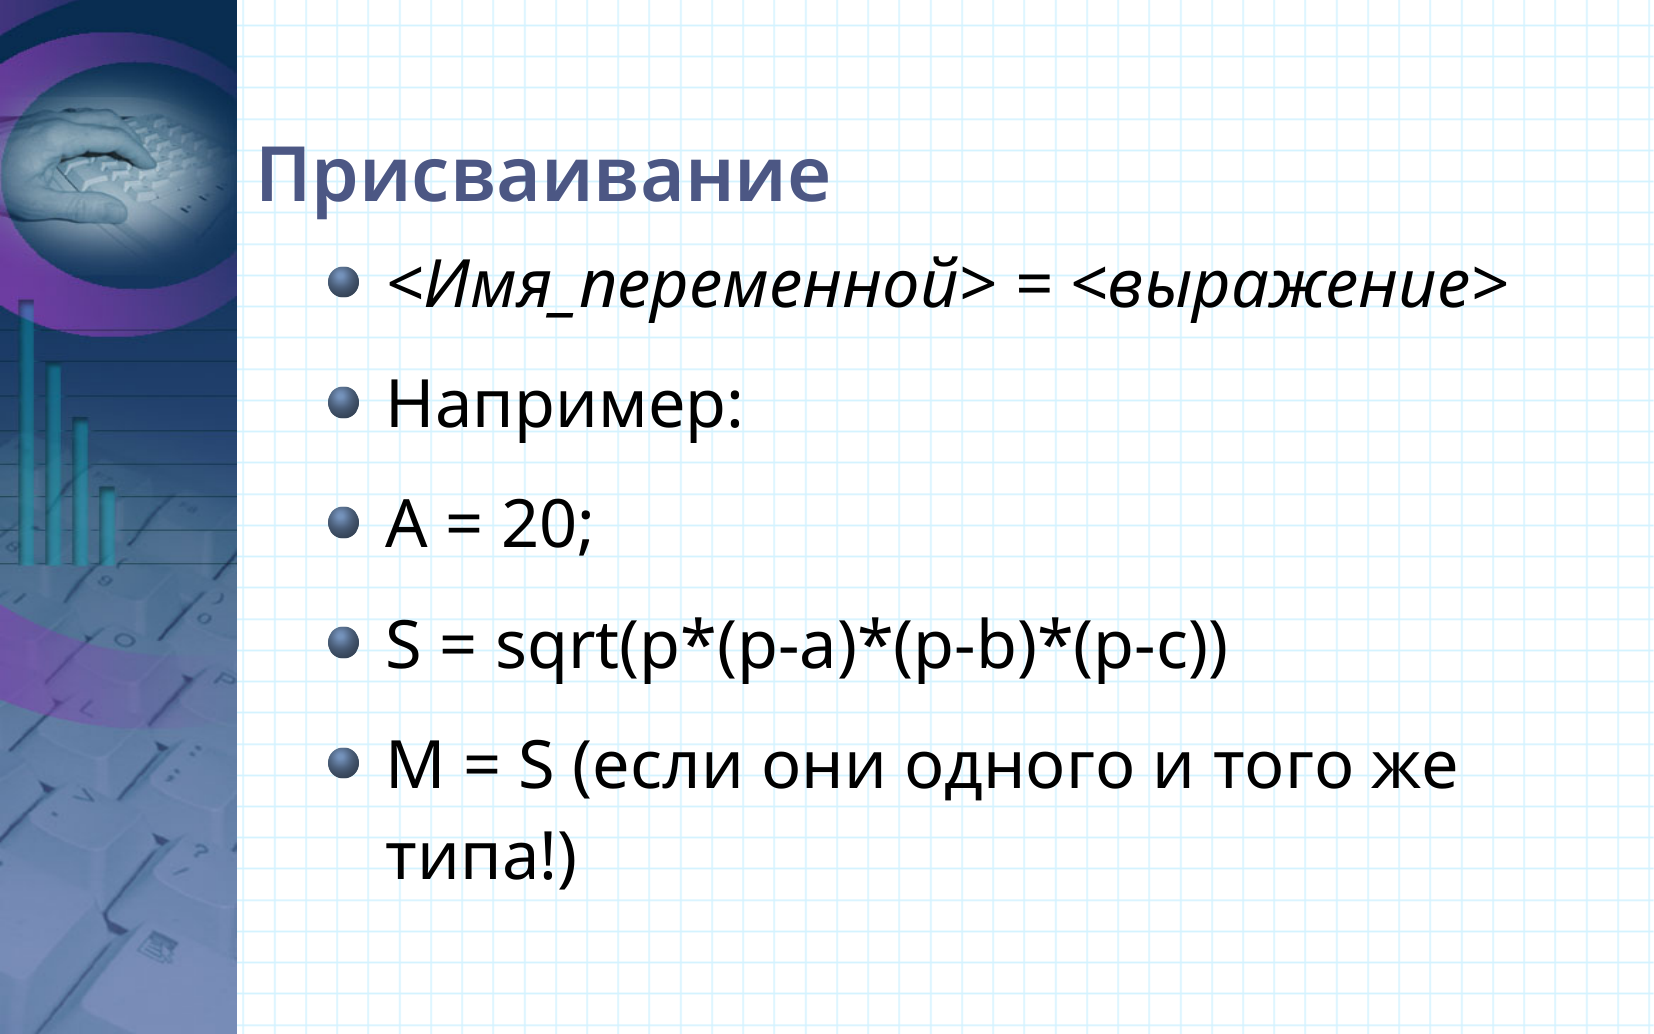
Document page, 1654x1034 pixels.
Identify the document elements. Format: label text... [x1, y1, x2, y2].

title Присваивание [254, 85, 1640, 259]
picture [0, 0, 1654, 1034]
list <Имя_переменной> = <выражение> Например: A = 20; S = sqrt(p*(p-a)*(p-b)*(p-c)) M = S (если они одного и того же типа!) [244, 236, 1630, 836]
